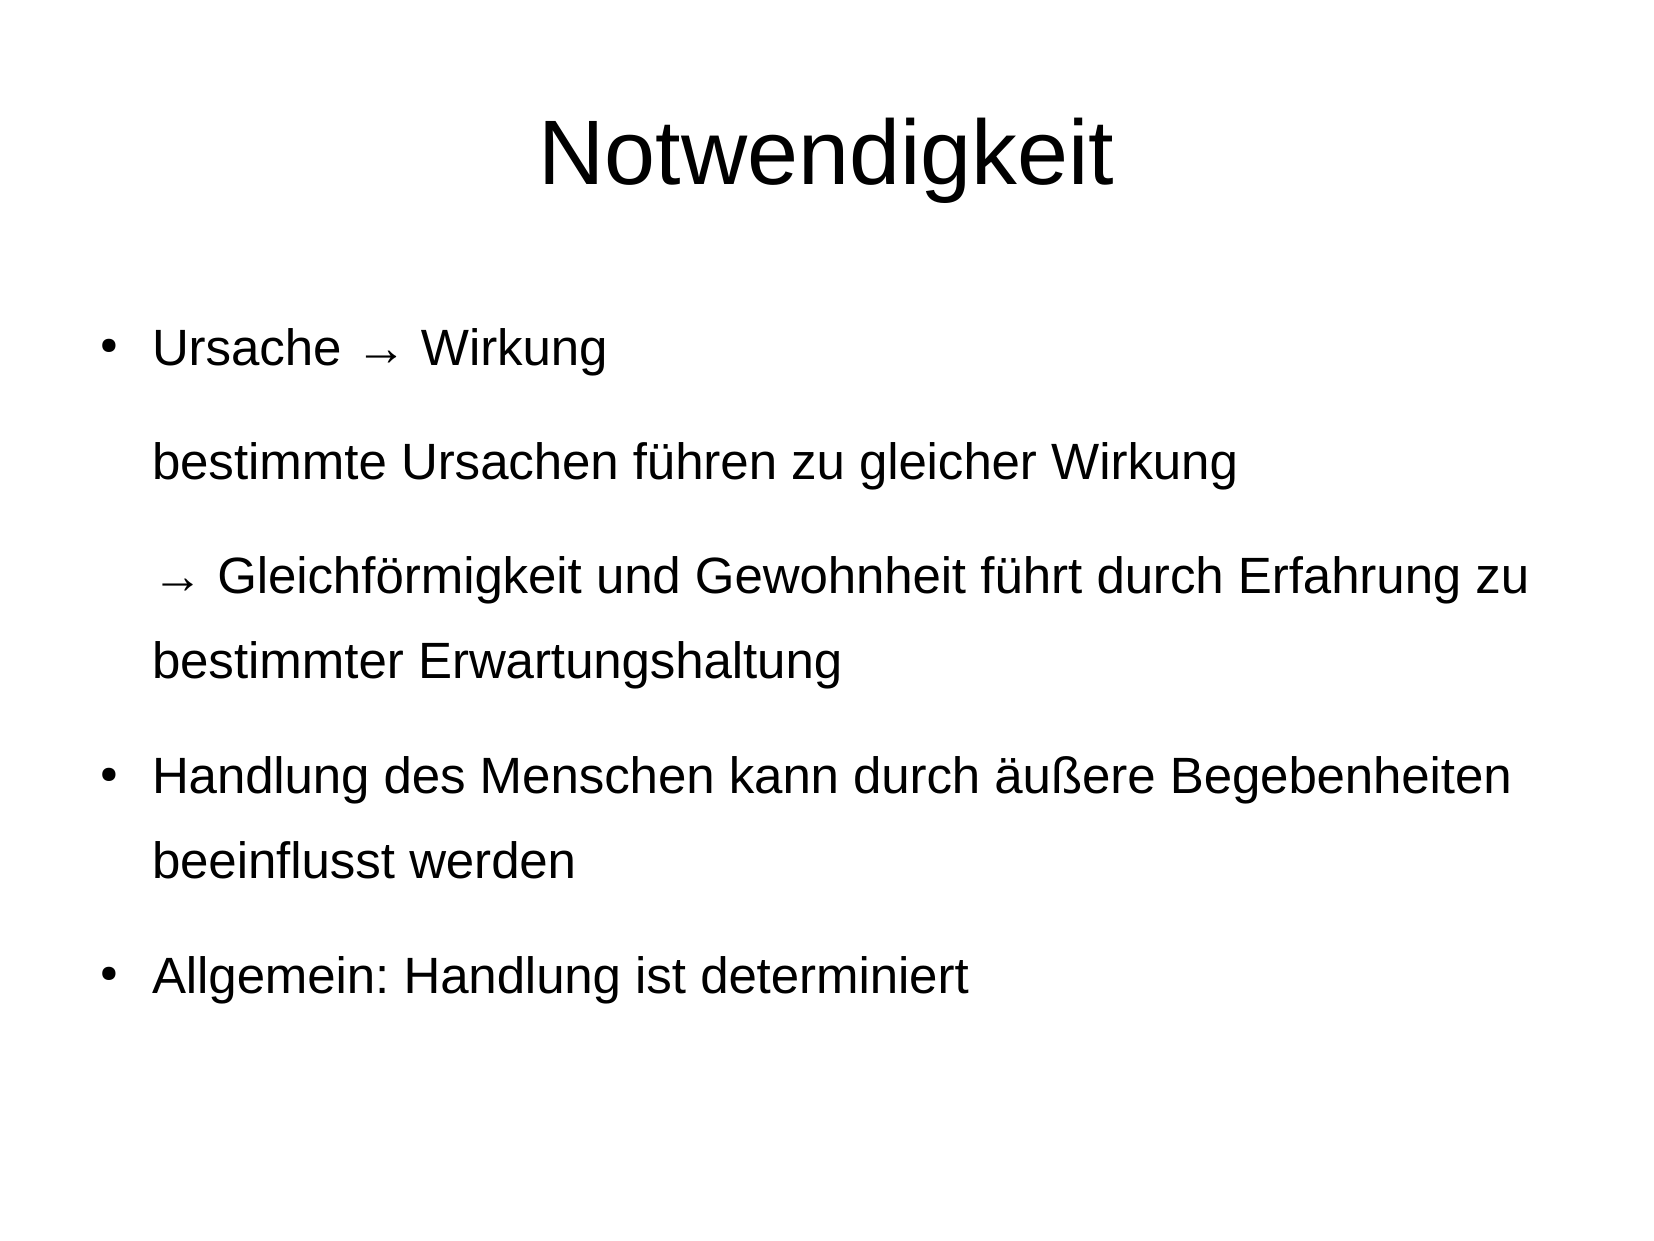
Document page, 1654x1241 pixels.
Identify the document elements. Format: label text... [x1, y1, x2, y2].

list Ursache → Wirkung bestimmte Ursachen führen zu gleicher Wirkung → Gleichförmigkeit und Gewohnheit führt durch Erfahrung zu bestimmter Erwartungshaltung Handlung des Menschen kann durch äußere Begebenheiten beeinflusst werden Allgemein: Handlung ist determiniert [82, 290, 1571, 1010]
title Notwendigkeit [82, 49, 1571, 257]
